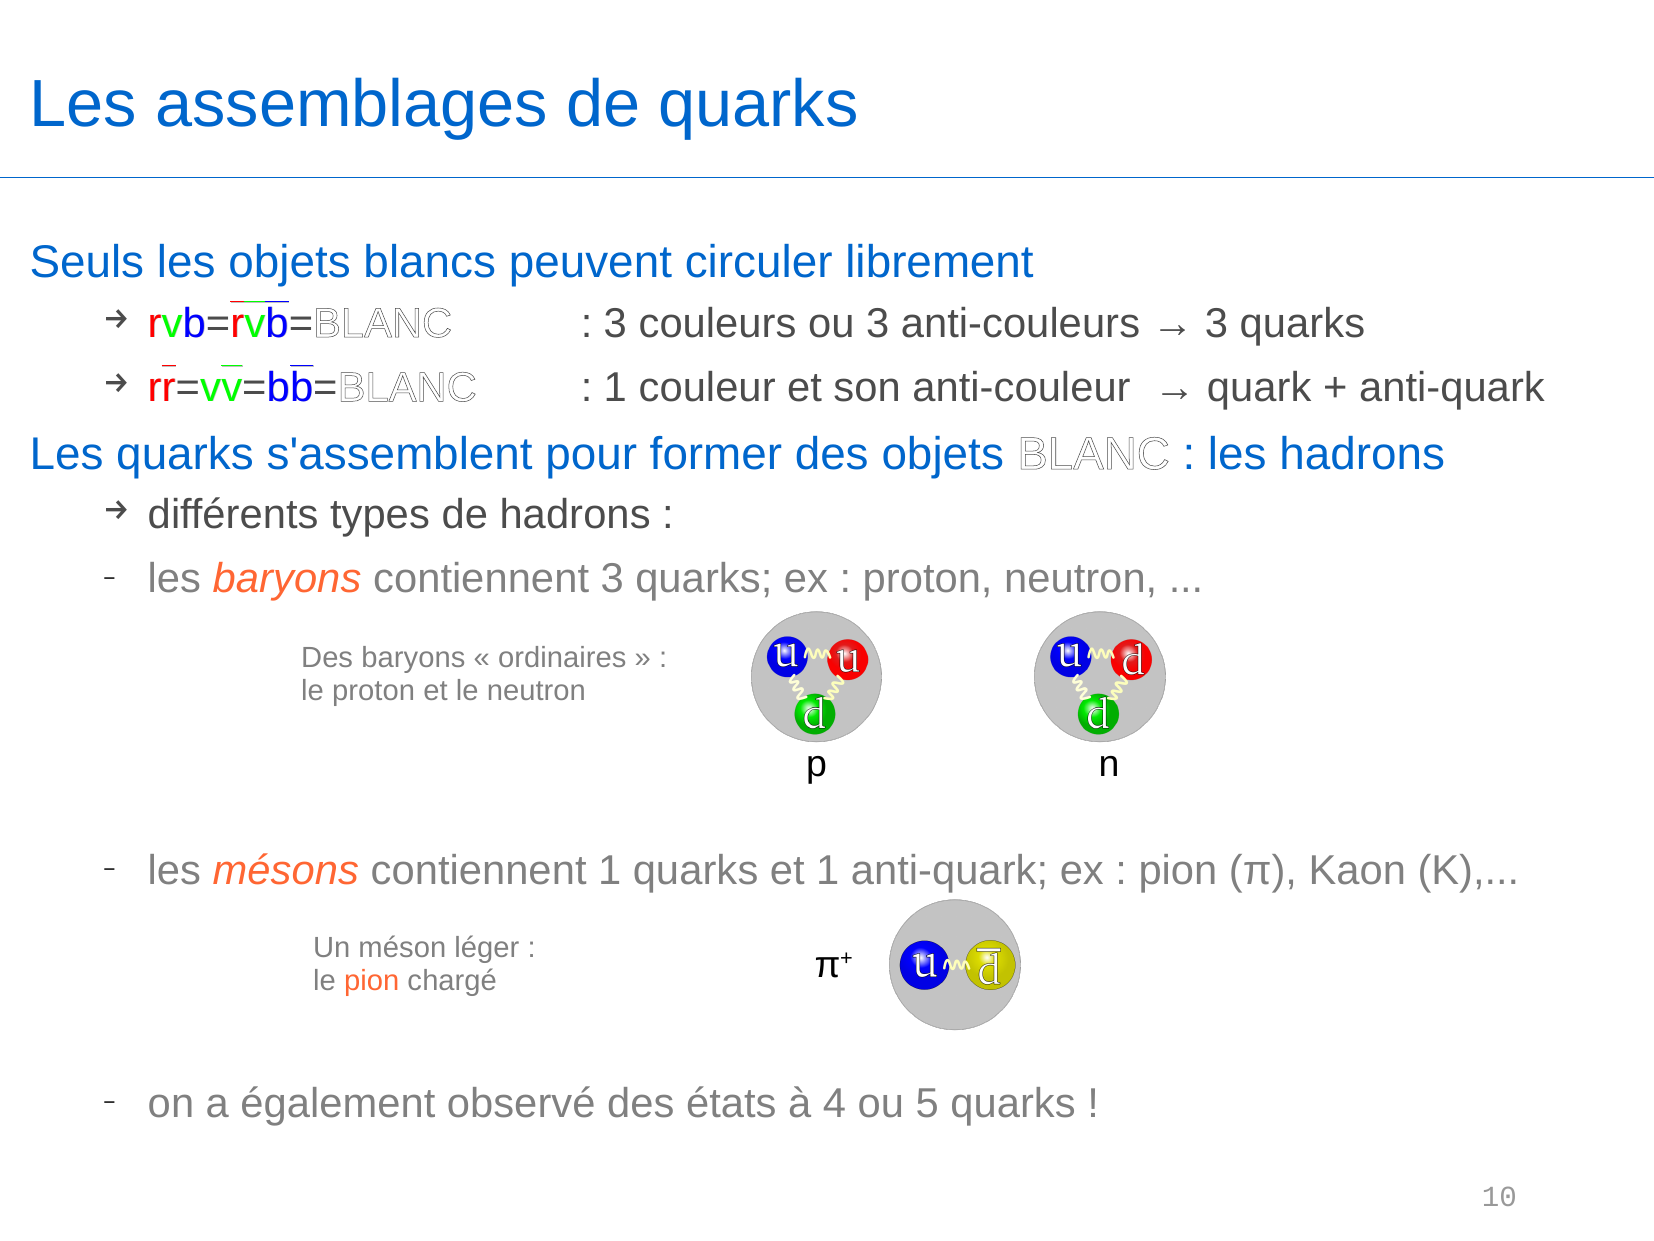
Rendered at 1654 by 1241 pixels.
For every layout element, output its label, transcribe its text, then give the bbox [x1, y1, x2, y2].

picture [867, 877, 1046, 1055]
title Les assemblages de quarks [29, 29, 1625, 178]
picture [729, 589, 907, 767]
text_box π+ [799, 936, 868, 993]
text_box n [1083, 735, 1143, 793]
list Seuls les objets blancs peuvent circuler librement rvb=rvb=BLANC : 3 couleurs ou 3 anti-couleurs → 3 quarks rr=vv=bb=BLANC : 1 couleur et son anti-couleur → quark + anti-quark Les quarks s'assemblent pour former des objets BLANC : les hadrons différents types de hadrons : les baryons contiennent 3 quarks; ex : proton, neutron, ... les mésons contiennent 1 quarks et 1 anti-quark; ex : pion (π), Kaon (K),... on a également observé des états à 4 ou 5 quarks ! [29, 236, 1625, 1188]
text_box Des baryons « ordinaires » : le proton et le neutron [286, 633, 685, 715]
text_box p [791, 735, 842, 793]
text_box Un méson léger : le pion chargé [298, 923, 562, 1004]
picture [1012, 589, 1191, 767]
